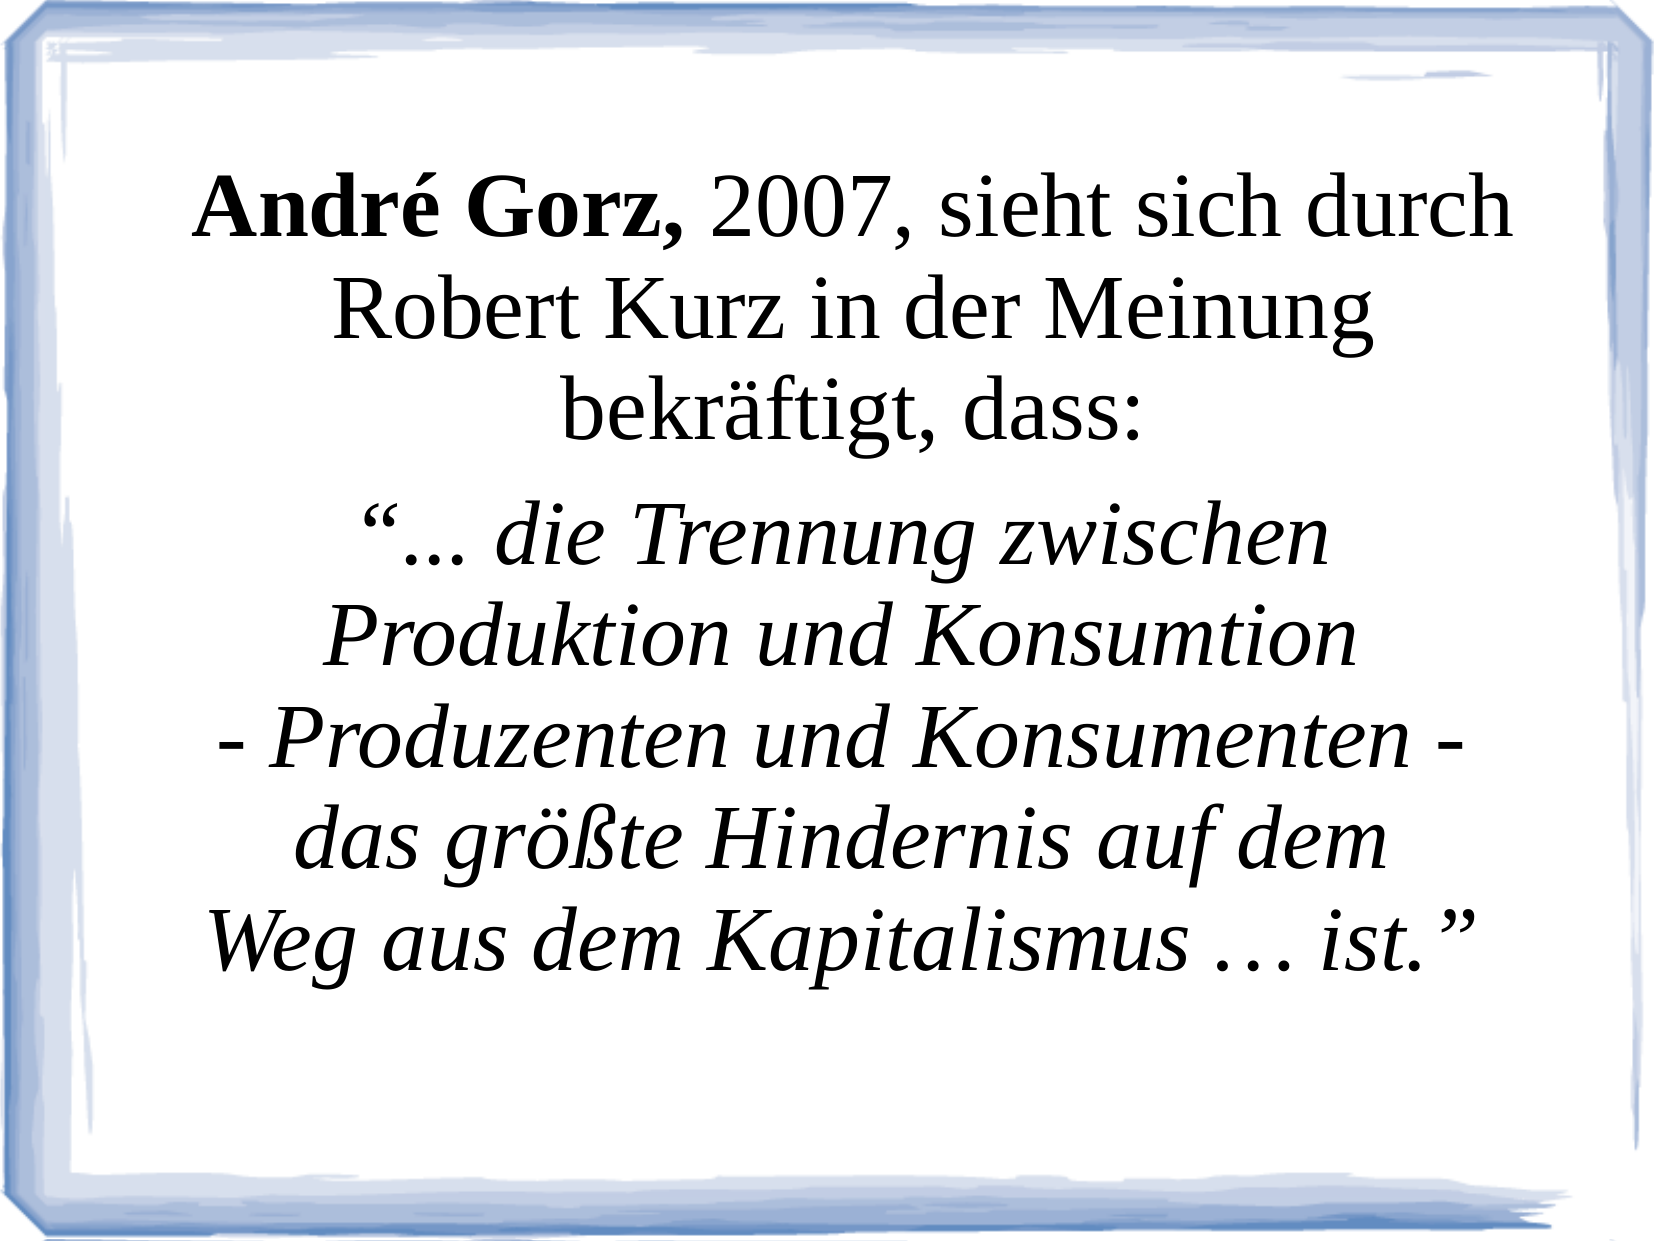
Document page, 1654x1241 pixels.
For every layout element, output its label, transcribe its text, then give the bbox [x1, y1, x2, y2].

picture [0, 0, 1654, 1241]
text_box André Gorz, 2007, sieht sich durch Robert Kurz in der Meinung bekräftigt, dass: “... die Trennung zwischen Produktion und Konsumtion - Produzenten und Konsumenten - das größte Hindernis auf dem Weg aus dem Kapitalismus … ist.” [177, 147, 1536, 998]
